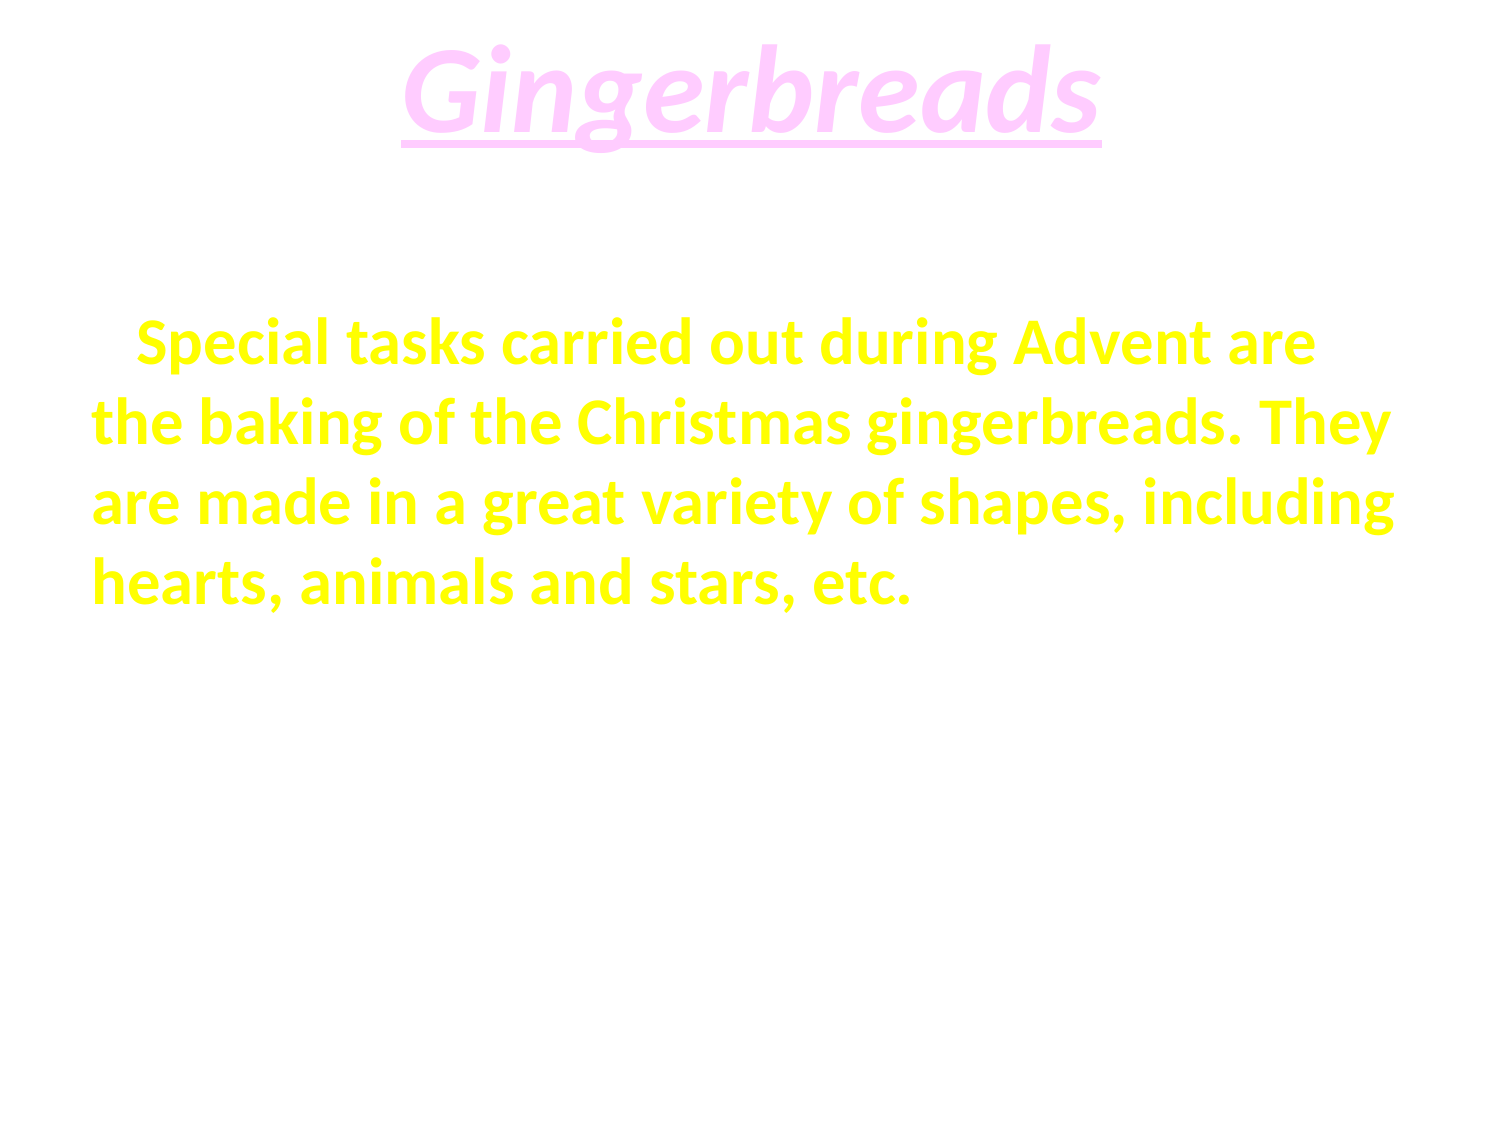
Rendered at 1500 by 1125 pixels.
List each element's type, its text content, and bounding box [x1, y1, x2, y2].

title Gingerbreads [76, 0, 1427, 188]
list Special tasks carried out during Advent are the baking of the Christmas gingerbreads. They are made in a great variety of shapes, including hearts, animals and stars, etc. [76, 290, 1427, 1034]
